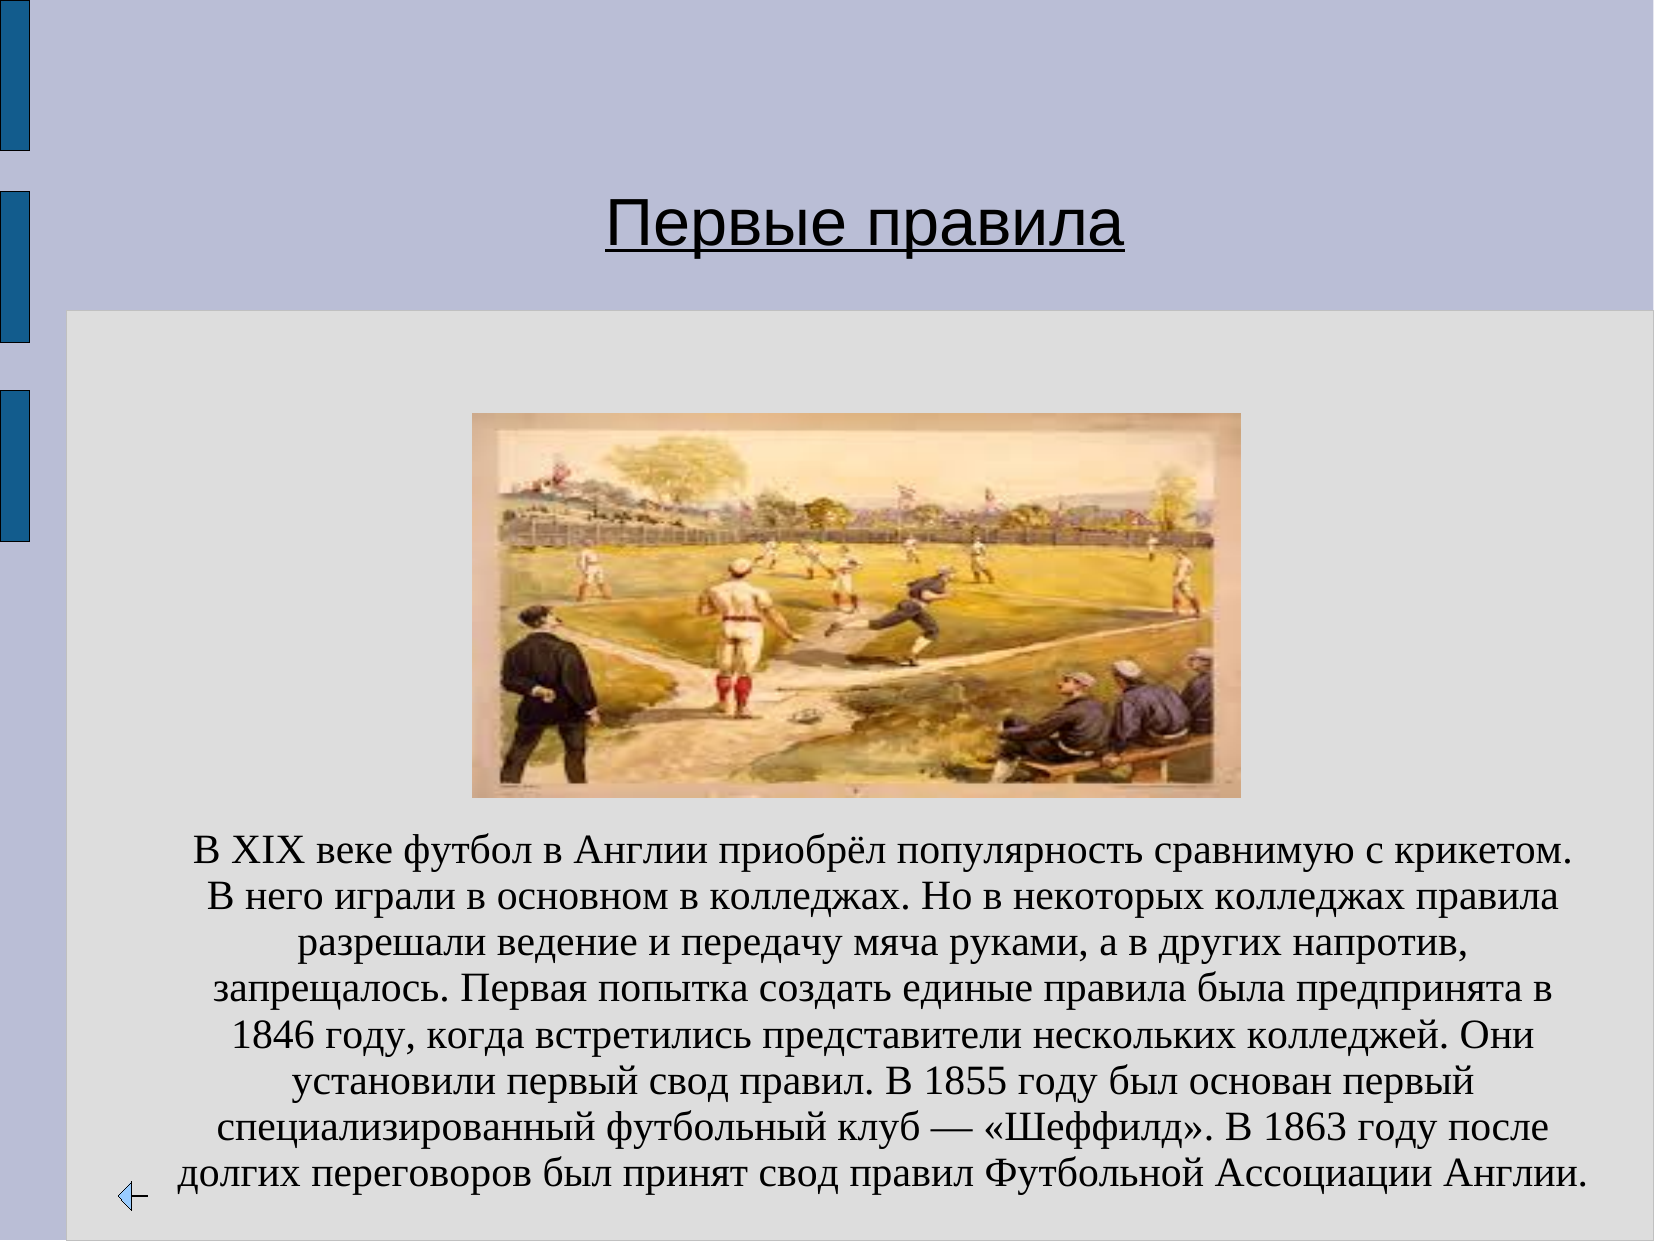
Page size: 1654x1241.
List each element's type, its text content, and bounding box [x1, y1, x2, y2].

text_box Первые правила [590, 177, 1141, 267]
text_box [118, 1181, 148, 1211]
picture [472, 413, 1241, 798]
subtitle В XIX веке футбол в Англии приобрёл популярность сравнимую с крикетом. В него играли в основном в колледжах. Но в некоторых колледжах правила разрешали ведение и передачу мяча руками, а в других напротив, запрещалось. Первая попытка создать единые правила была предпринята в 1846 году, когда встретились представители нескольких колледжей. Они установили первый свод правил. В 1855 году был основан первый специализированный футбольный клуб — «Шеффилд». В 1863 году после долгих переговоров был принят свод правил Футбольной Ассоциации Англии. [177, 738, 1590, 1210]
